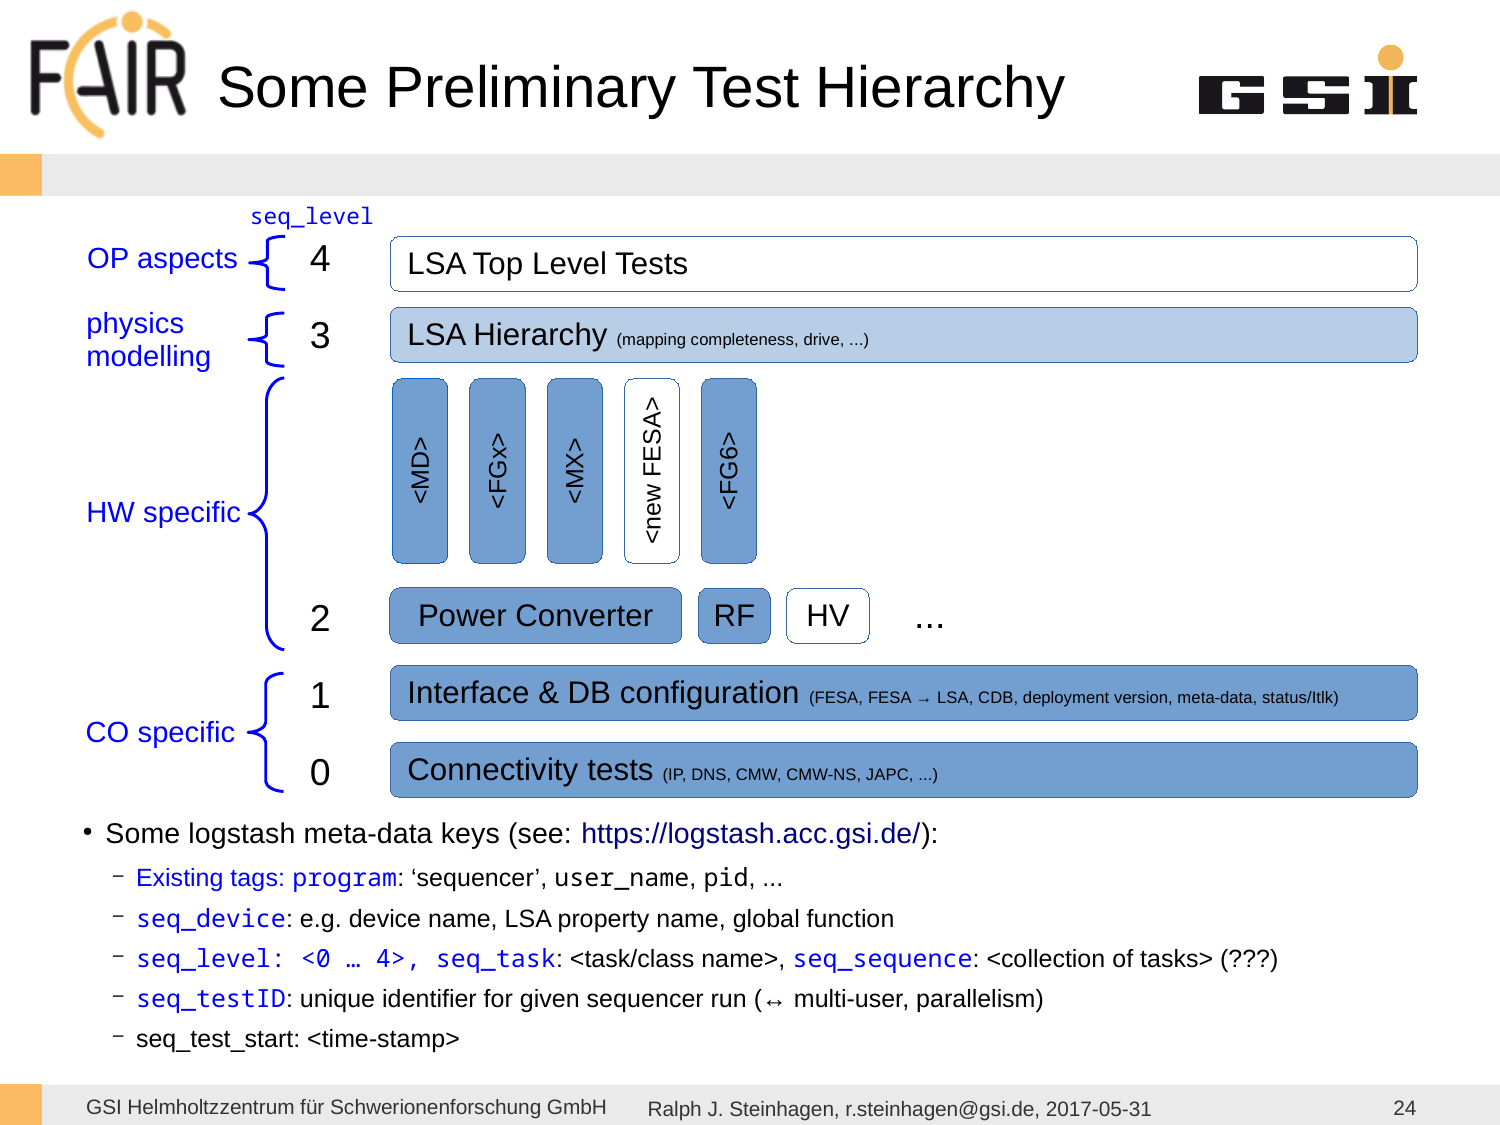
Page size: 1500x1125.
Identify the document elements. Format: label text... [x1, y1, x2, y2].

text_box <FGx> [469, 378, 526, 564]
text_box <FG6> [701, 378, 757, 564]
text_box physics modelling [71, 299, 261, 380]
text_box OP aspects [72, 234, 262, 283]
text_box LSA Top Level Tests [390, 236, 1418, 292]
list Some logstash meta-data keys (see: https://logstash.acc.gsi.de/): Existing tags: program: ‘sequencer’, user_name, pid, ... seq_device: e.g. device name, LSA property name, global function seq_level: <0 … 4>, seq_task: <task/class name>, seq_sequence: <collection of tasks> (???) seq_testID: unique identifier for given sequencer run (↔ multi-user, parallelism) seq_test_start: <time-stamp> [75, 814, 1425, 1055]
title Some Preliminary Test Hierarchy [217, 20, 1180, 147]
picture [30, 9, 187, 141]
text_box <new FESA> [624, 378, 680, 564]
text_box seq_level [250, 200, 388, 233]
text_box CO specific [70, 708, 260, 757]
text_box Interface & DB configuration (FESA, FESA → LSA, CDB, deployment version, meta-data, status/Itlk) [390, 665, 1418, 721]
text_box ... [896, 588, 980, 644]
text_box 3 [295, 307, 390, 364]
text_box <MX> [547, 378, 603, 564]
text_box LSA Hierarchy (mapping completeness, drive, ...) [390, 307, 1418, 363]
text_box <MD> [392, 378, 448, 564]
text_box RF [698, 588, 771, 644]
text_box 1 [295, 667, 390, 725]
text_box 2 [295, 590, 390, 648]
text_box 0 [295, 744, 390, 801]
text_box HW specific [71, 488, 261, 537]
text_box 4 [295, 230, 390, 288]
text_box HV [786, 588, 870, 644]
text_box Connectivity tests (IP, DNS, CMW, CMW-NS, JAPC, ...) [390, 742, 1418, 798]
picture [1197, 42, 1419, 117]
text_box Power Converter [390, 587, 682, 644]
